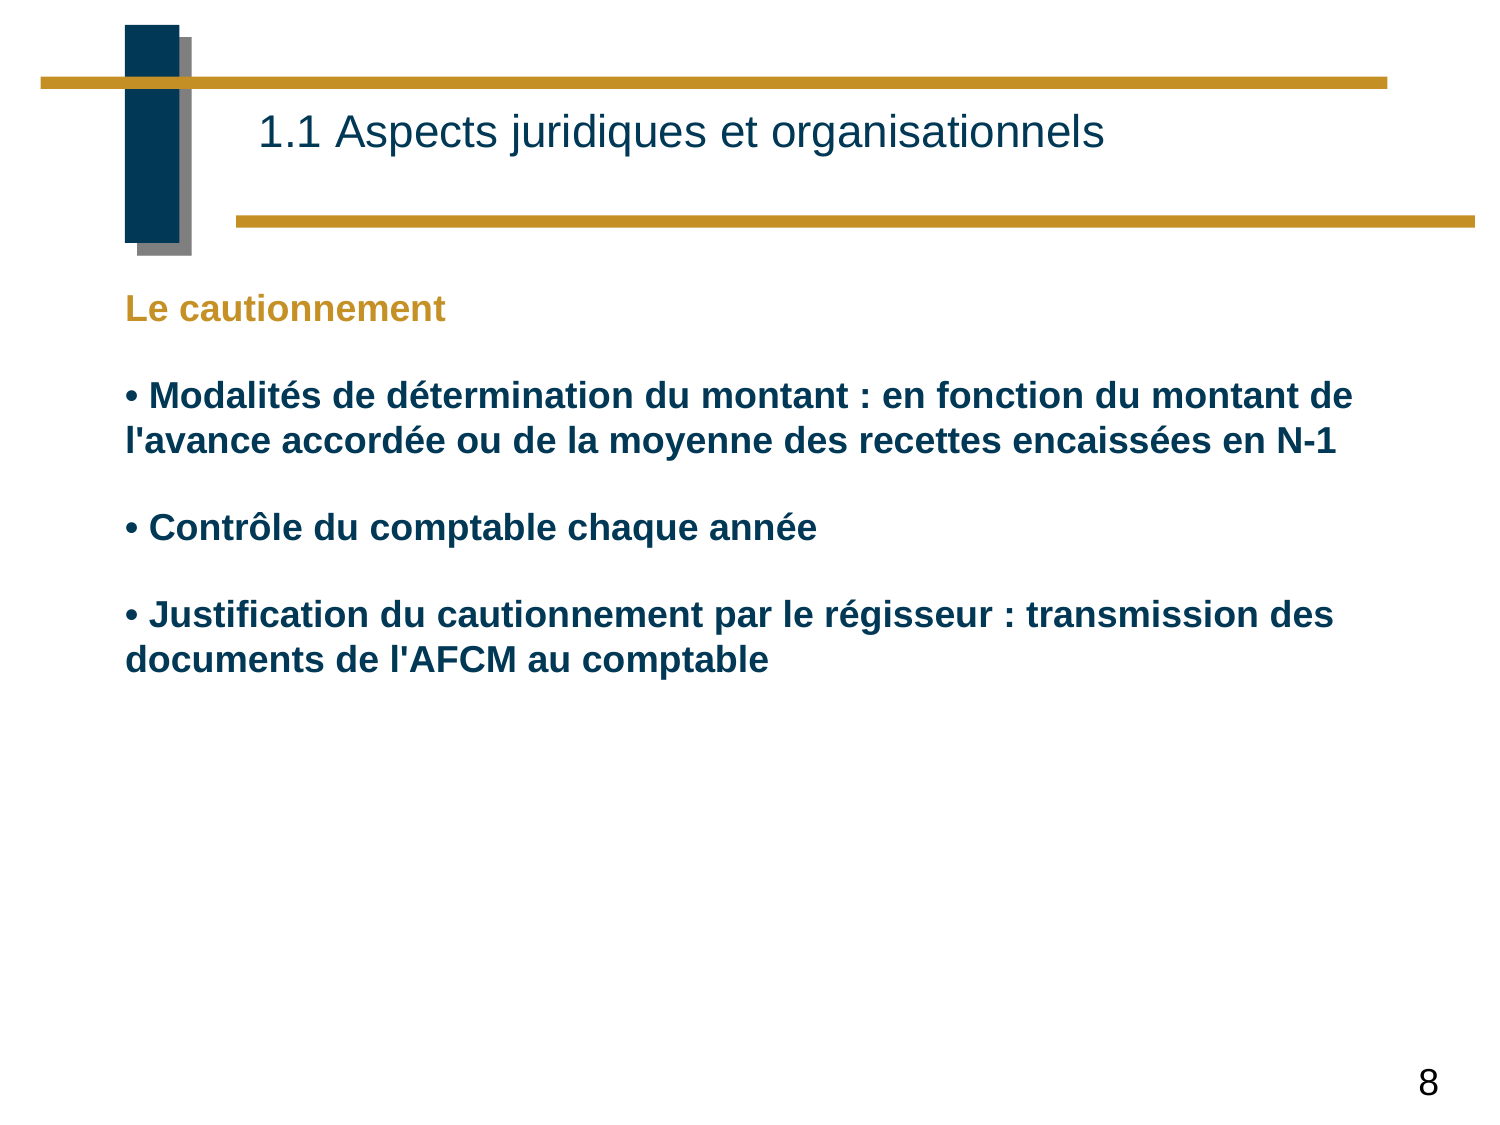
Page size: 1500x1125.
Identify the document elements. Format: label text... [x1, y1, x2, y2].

list Le cautionnement • Modalités de détermination du montant : en fonction du montant de l'avance accordée ou de la moyenne des recettes encaissées en N-1 • Contrôle du comptable chaque année • Justification du cautionnement par le régisseur : transmission des documents de l'AFCM au comptable [125, 283, 1382, 680]
title 1.1 Aspects juridiques et organisationnels [243, 76, 1500, 187]
text_box [236, 215, 1475, 228]
list 8 [1169, 1012, 1465, 1125]
text_box [40, 24, 243, 243]
